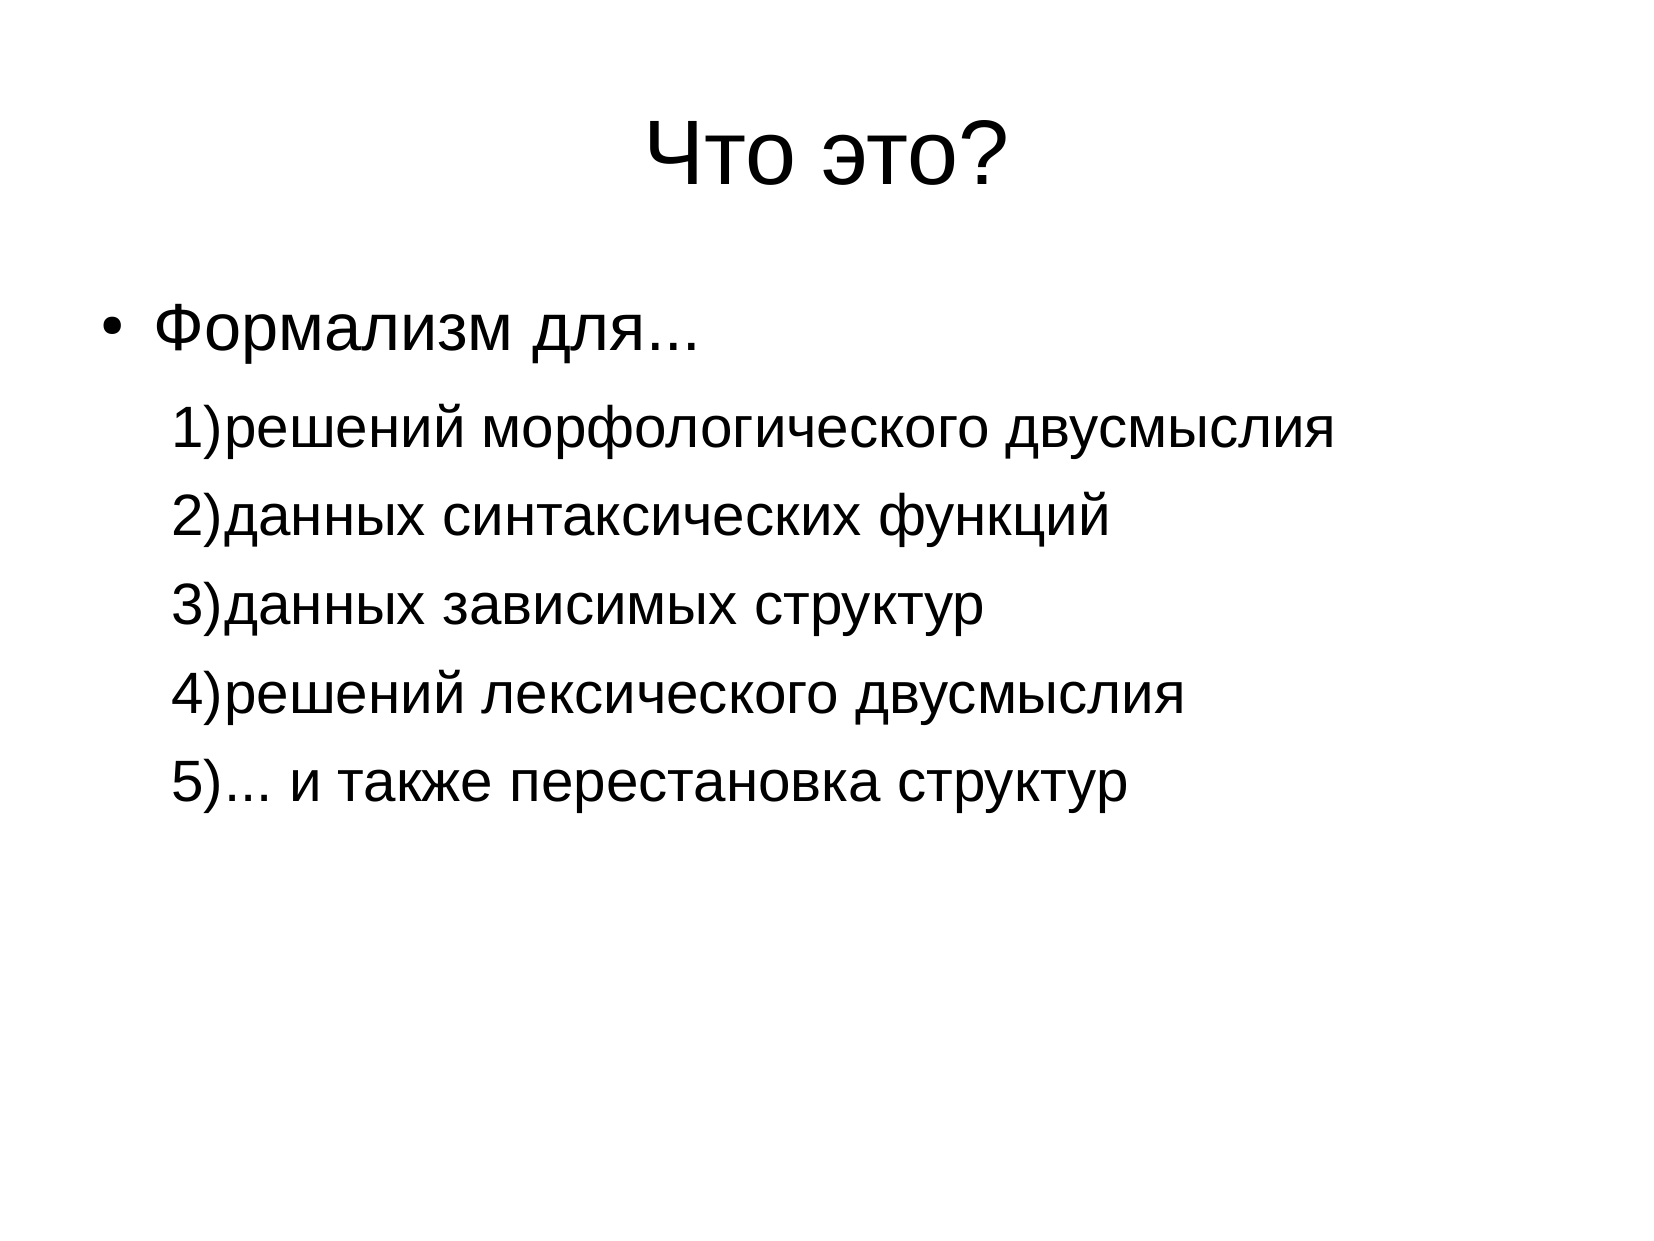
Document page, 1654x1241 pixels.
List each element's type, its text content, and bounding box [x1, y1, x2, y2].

list Формализм для... решений морфологического двусмыслия данных синтаксических функций данных зависимых структур решений лексического двусмыслия ... и также перестановка структур [82, 290, 1571, 1109]
title Что это? [82, 49, 1571, 257]
